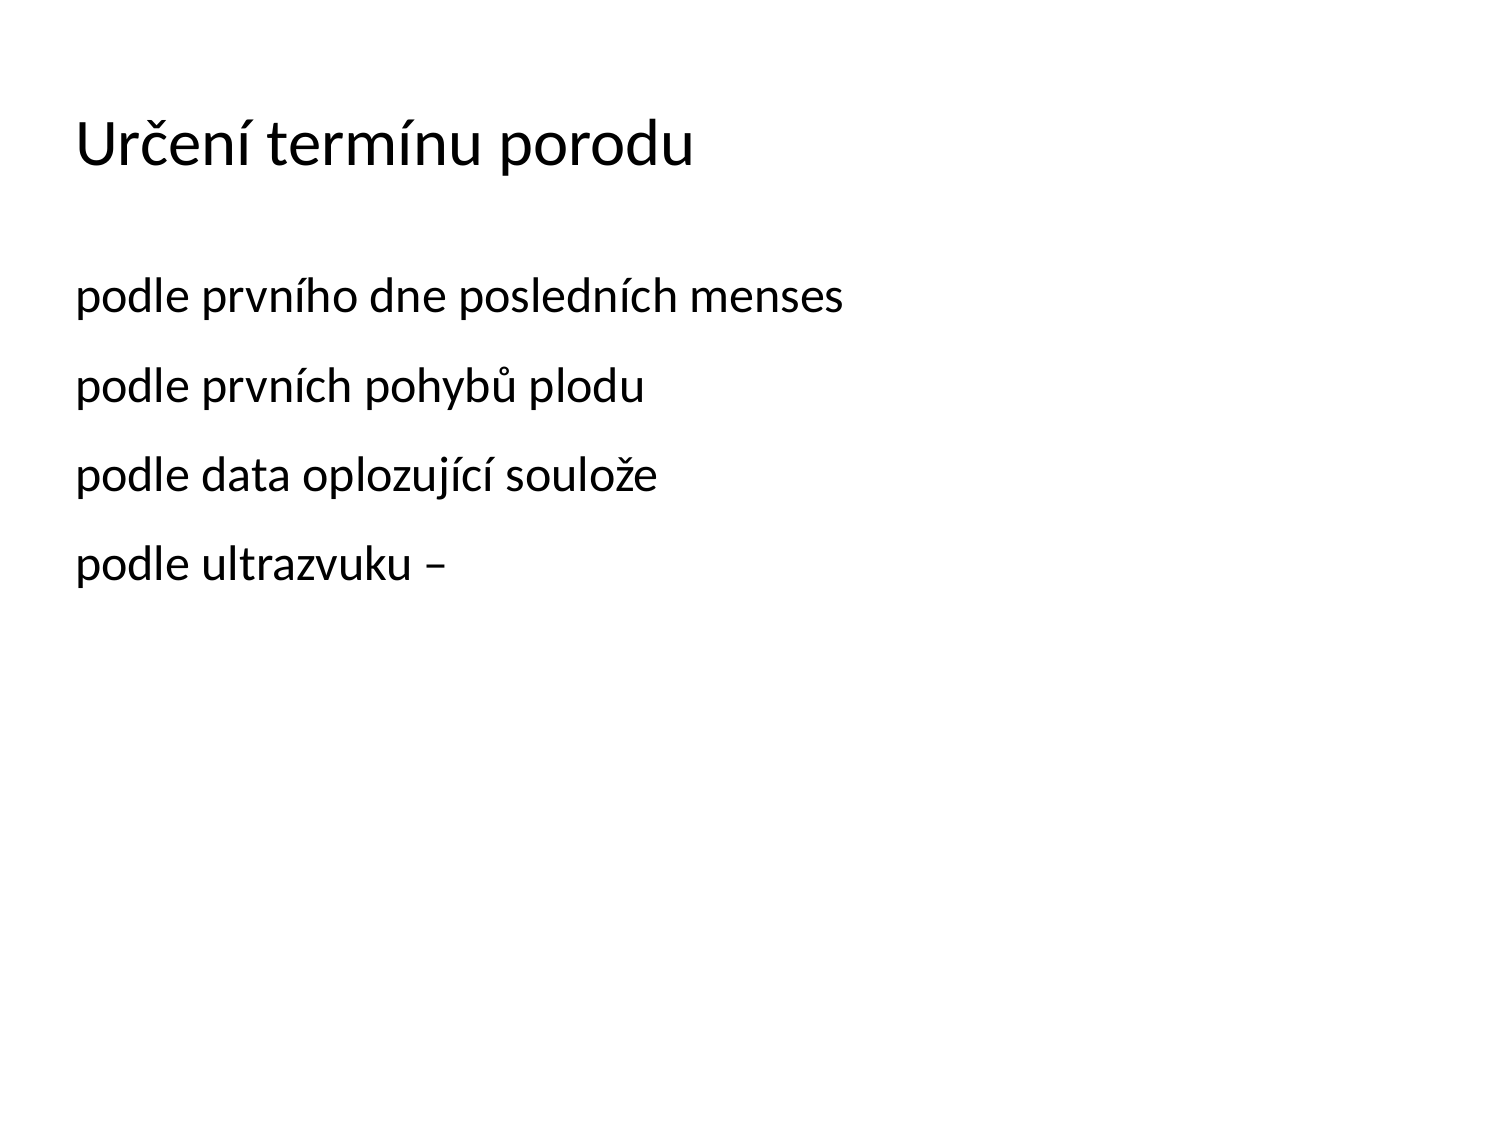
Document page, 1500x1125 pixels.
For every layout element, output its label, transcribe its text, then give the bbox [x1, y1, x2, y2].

title Určení termínu porodu [75, 45, 1425, 233]
list podle prvního dne posledních menses podle prvních pohybů plodu podle data oplozující soulože podle ultrazvuku – [75, 262, 1425, 1005]
